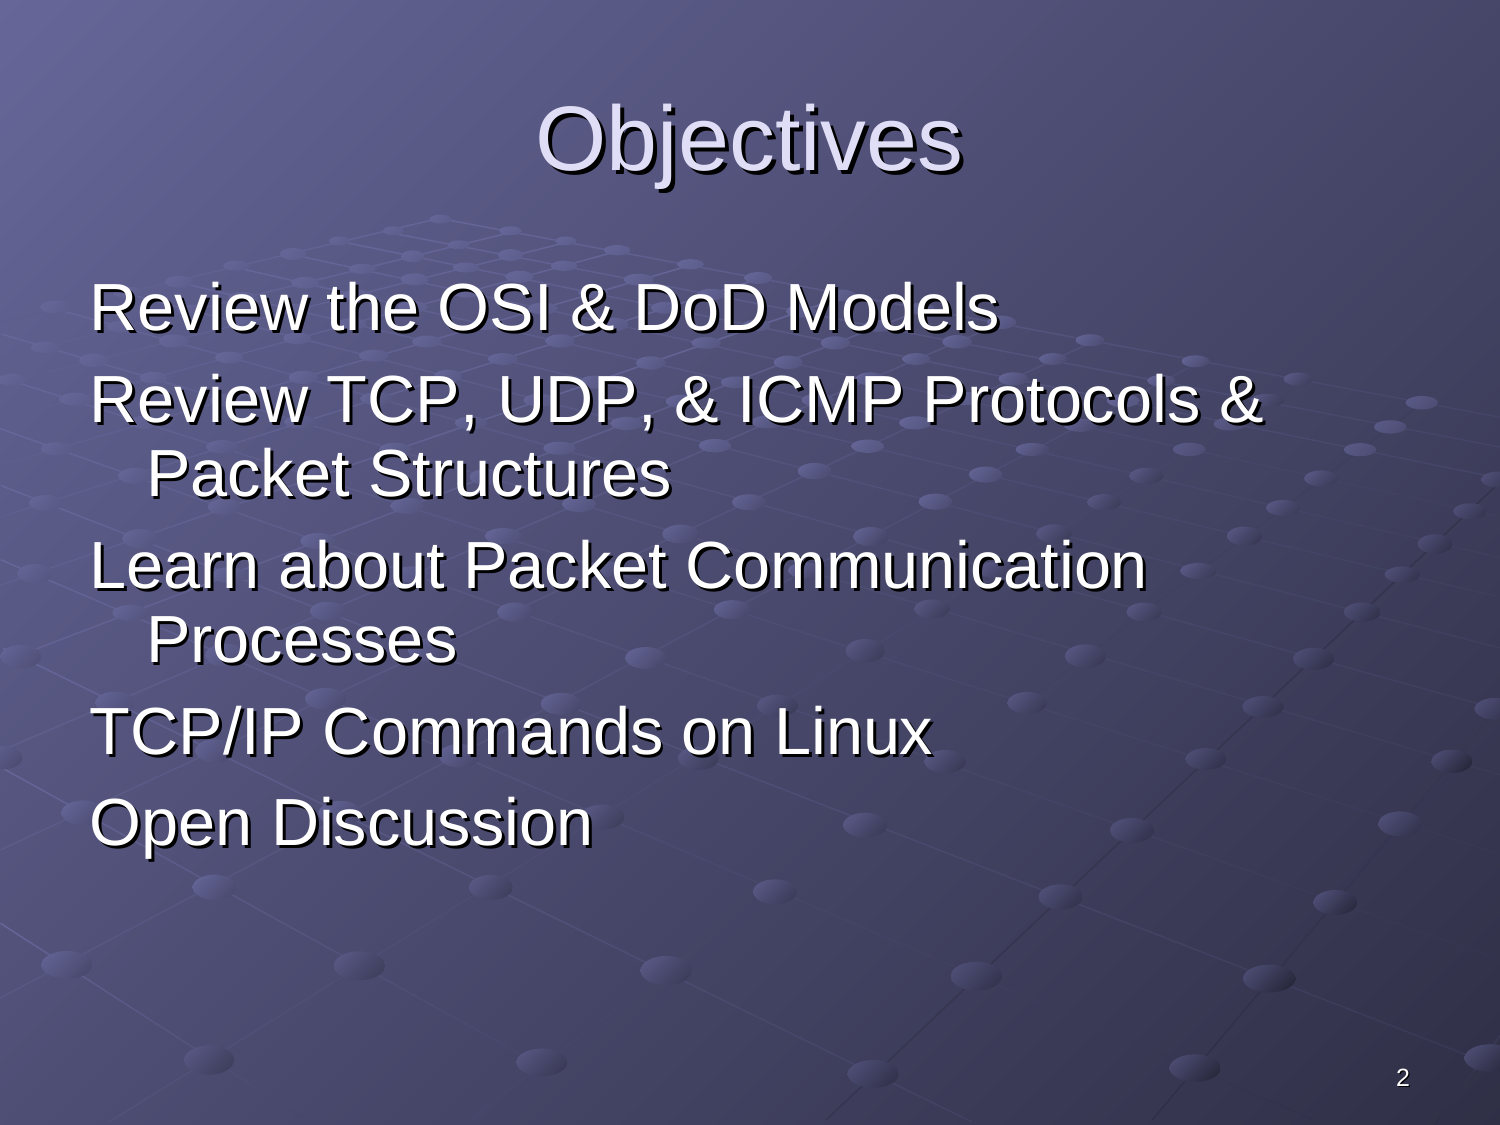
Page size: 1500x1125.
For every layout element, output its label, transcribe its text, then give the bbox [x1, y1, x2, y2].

title Objectives [75, 45, 1426, 233]
list Review the OSI & DoD Models Review TCP, UDP, & ICMP Protocols & Packet Structures Learn about Packet Communication Processes TCP/IP Commands on Linux Open Discussion [75, 262, 1426, 1007]
